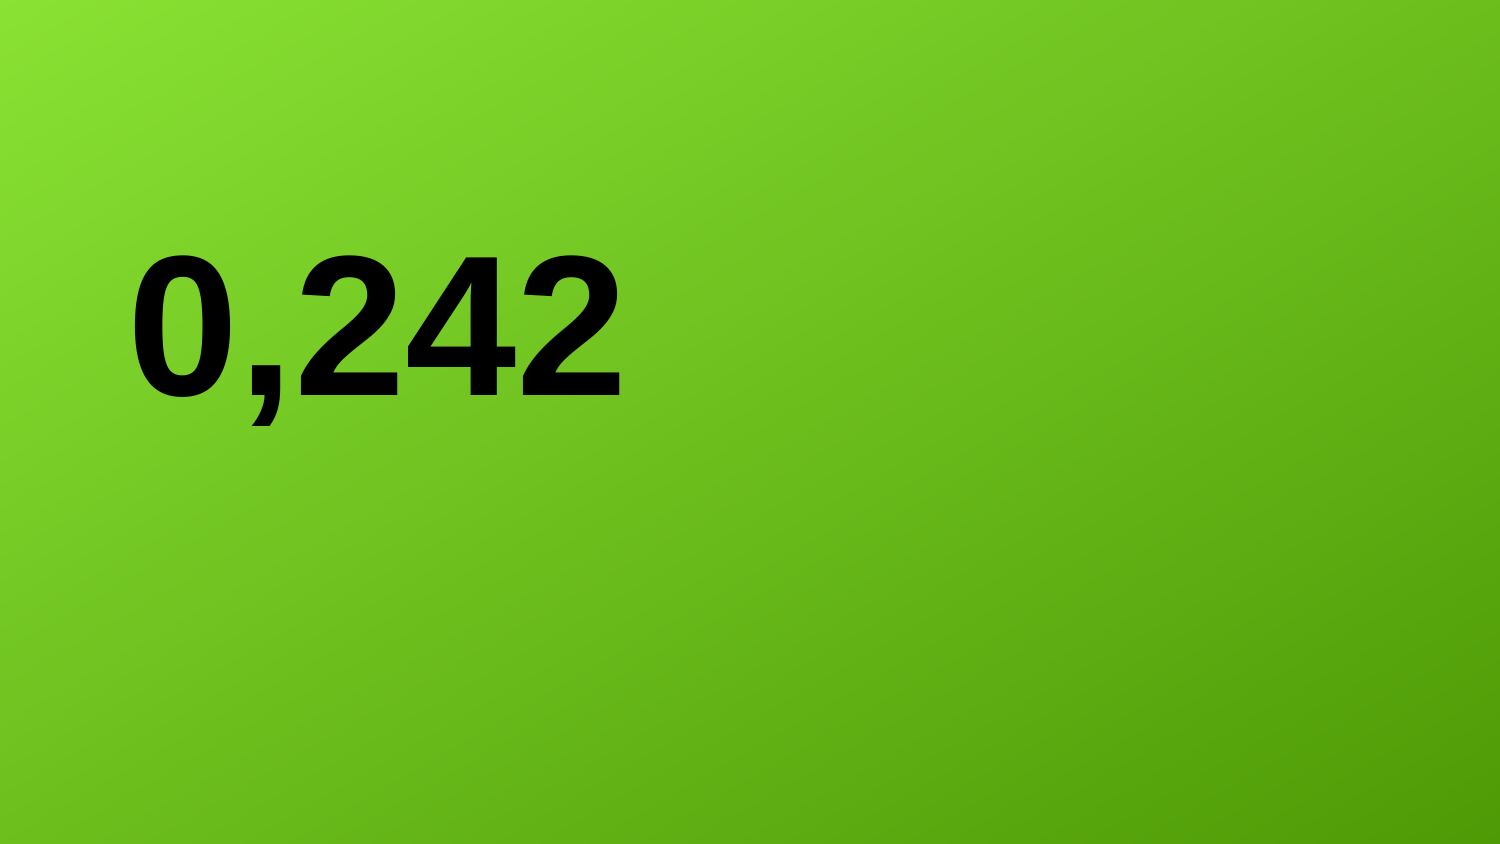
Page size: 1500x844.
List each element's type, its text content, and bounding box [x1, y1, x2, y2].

title 0,242 [112, 259, 1388, 451]
